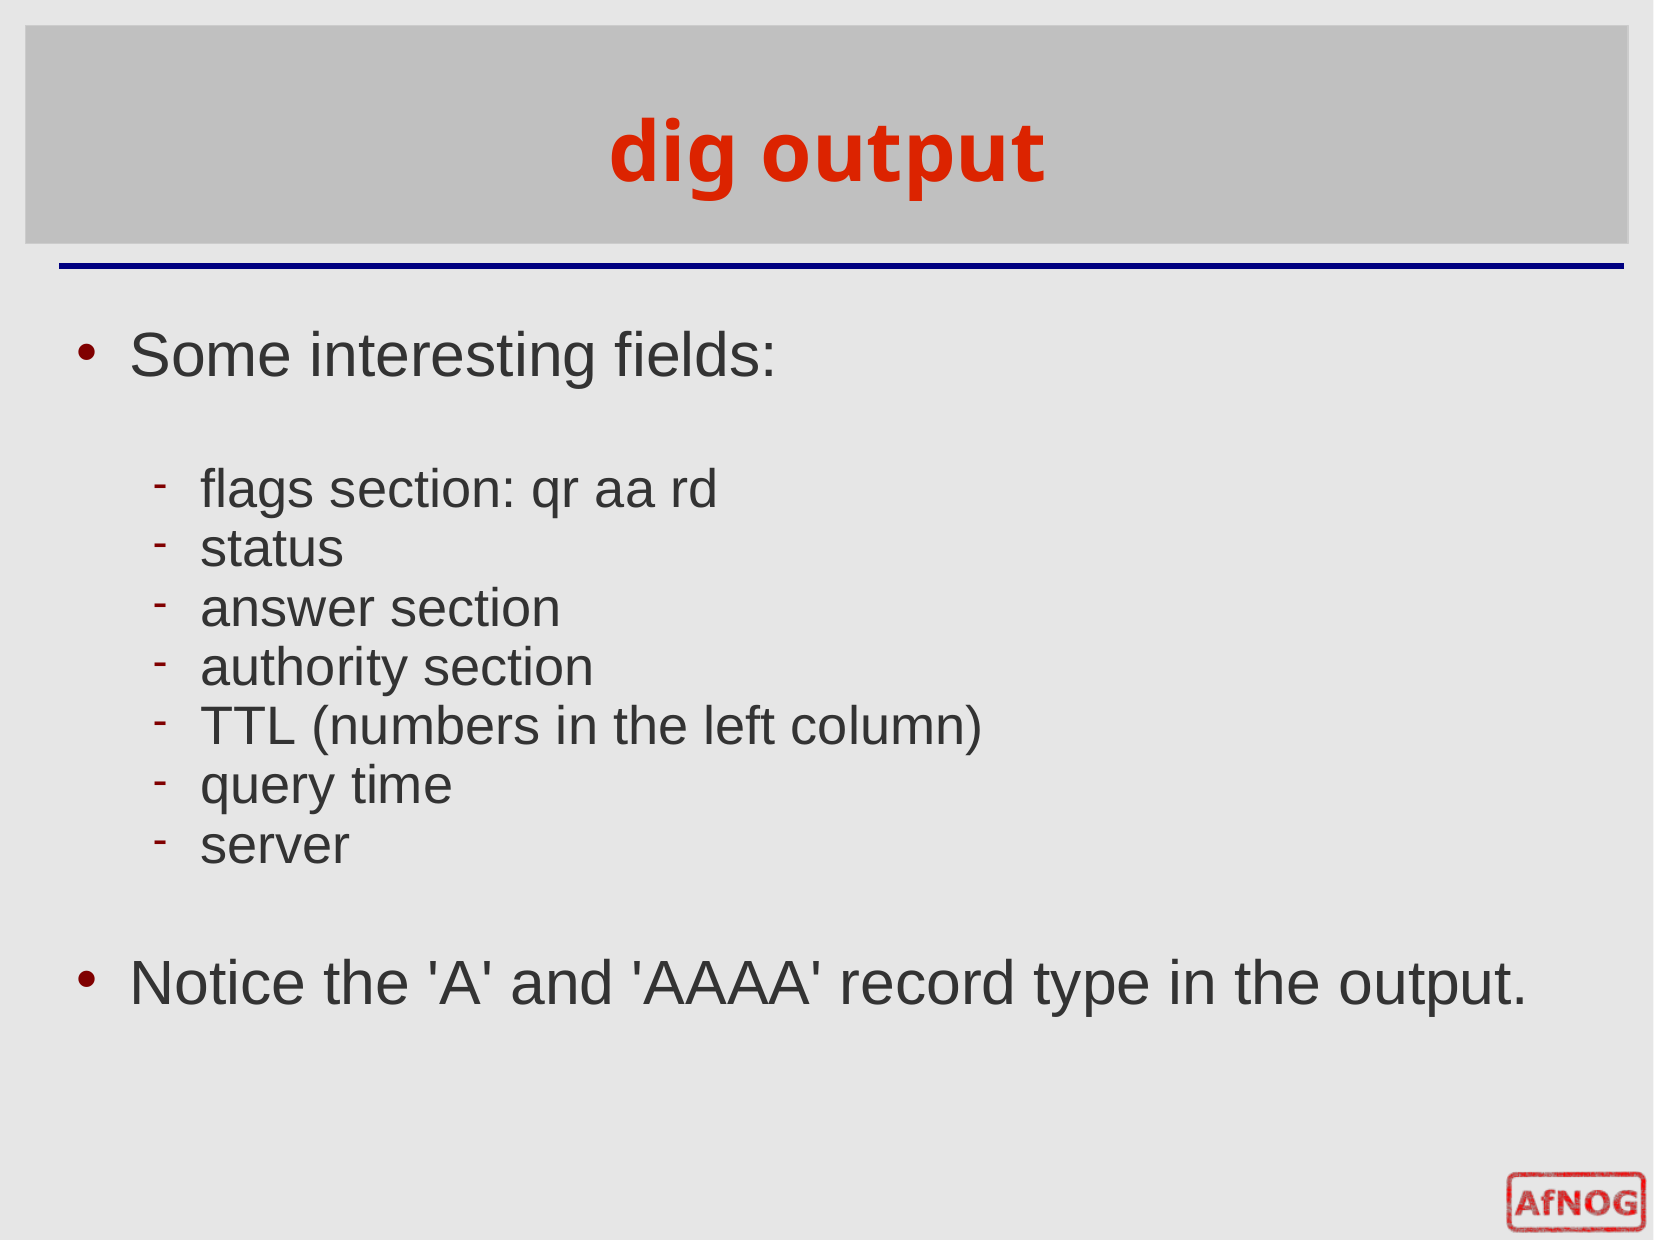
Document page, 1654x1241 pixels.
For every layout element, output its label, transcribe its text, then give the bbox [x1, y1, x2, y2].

list Some interesting fields: flags section: qr aa rd status answer section authority section TTL (numbers in the left column) query time server Notice the 'A' and 'AAAA' record type in the output. [59, 322, 1595, 1141]
picture [1505, 1170, 1648, 1235]
title dig output [121, 46, 1534, 254]
